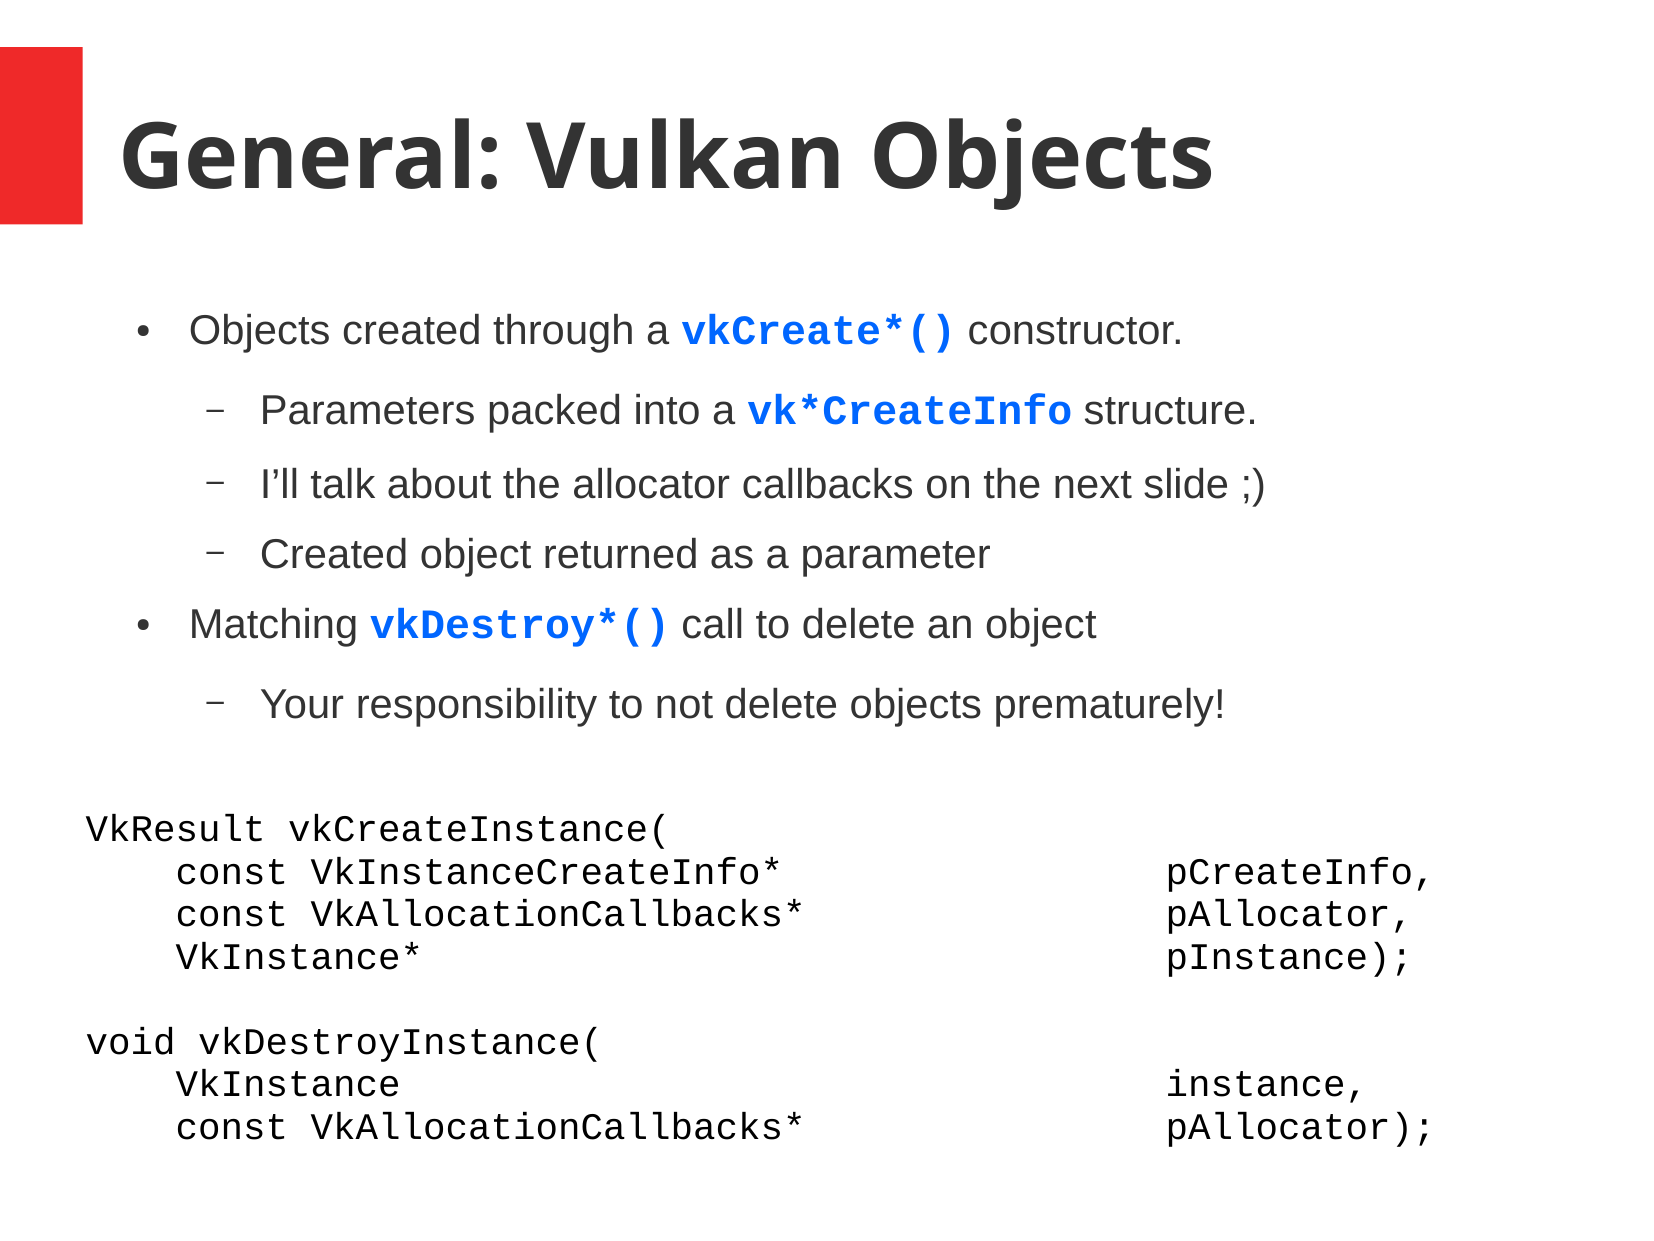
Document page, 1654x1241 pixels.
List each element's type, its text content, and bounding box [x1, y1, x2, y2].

title General: Vulkan Objects [118, 49, 1571, 257]
list Objects created through a vkCreate*() constructor. Parameters packed into a vk*CreateInfo structure. I’ll talk about the allocator callbacks on the next slide ;) Created object returned as a parameter Matching vkDestroy*() call to delete an object Your responsibility to not delete objects prematurely! [118, 307, 1583, 1074]
text_box VkResult vkCreateInstance( const VkInstanceCreateInfo* pCreateInfo, const VkAllocationCallbacks* pAllocator, VkInstance* pInstance); void vkDestroyInstance( VkInstance instance, const VkAllocationCallbacks* pAllocator); [70, 803, 1571, 1137]
